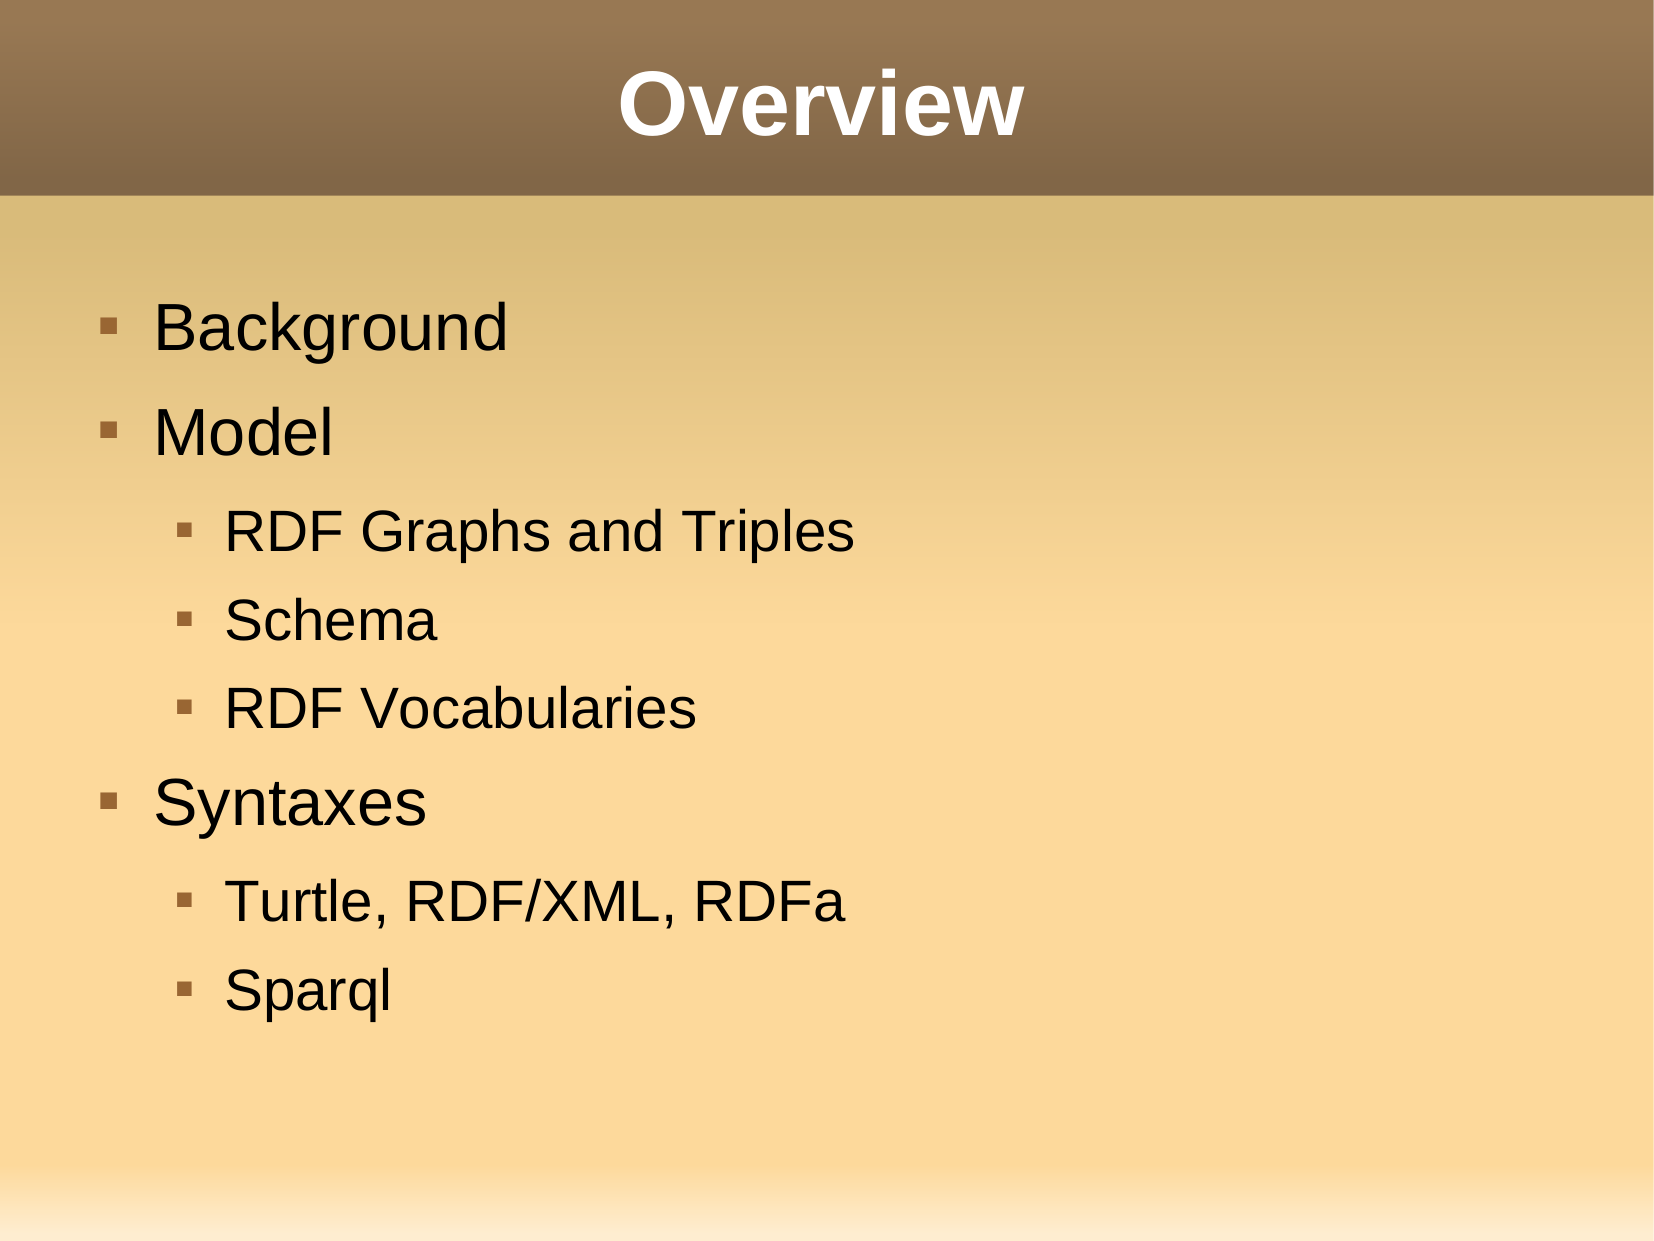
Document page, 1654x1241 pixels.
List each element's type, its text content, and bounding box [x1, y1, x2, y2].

list Background Model RDF Graphs and Triples Schema RDF Vocabularies Syntaxes Turtle, RDF/XML, RDFa Sparql [82, 290, 1571, 1094]
title Overview [76, 0, 1565, 208]
picture [0, 0, 1654, 1241]
